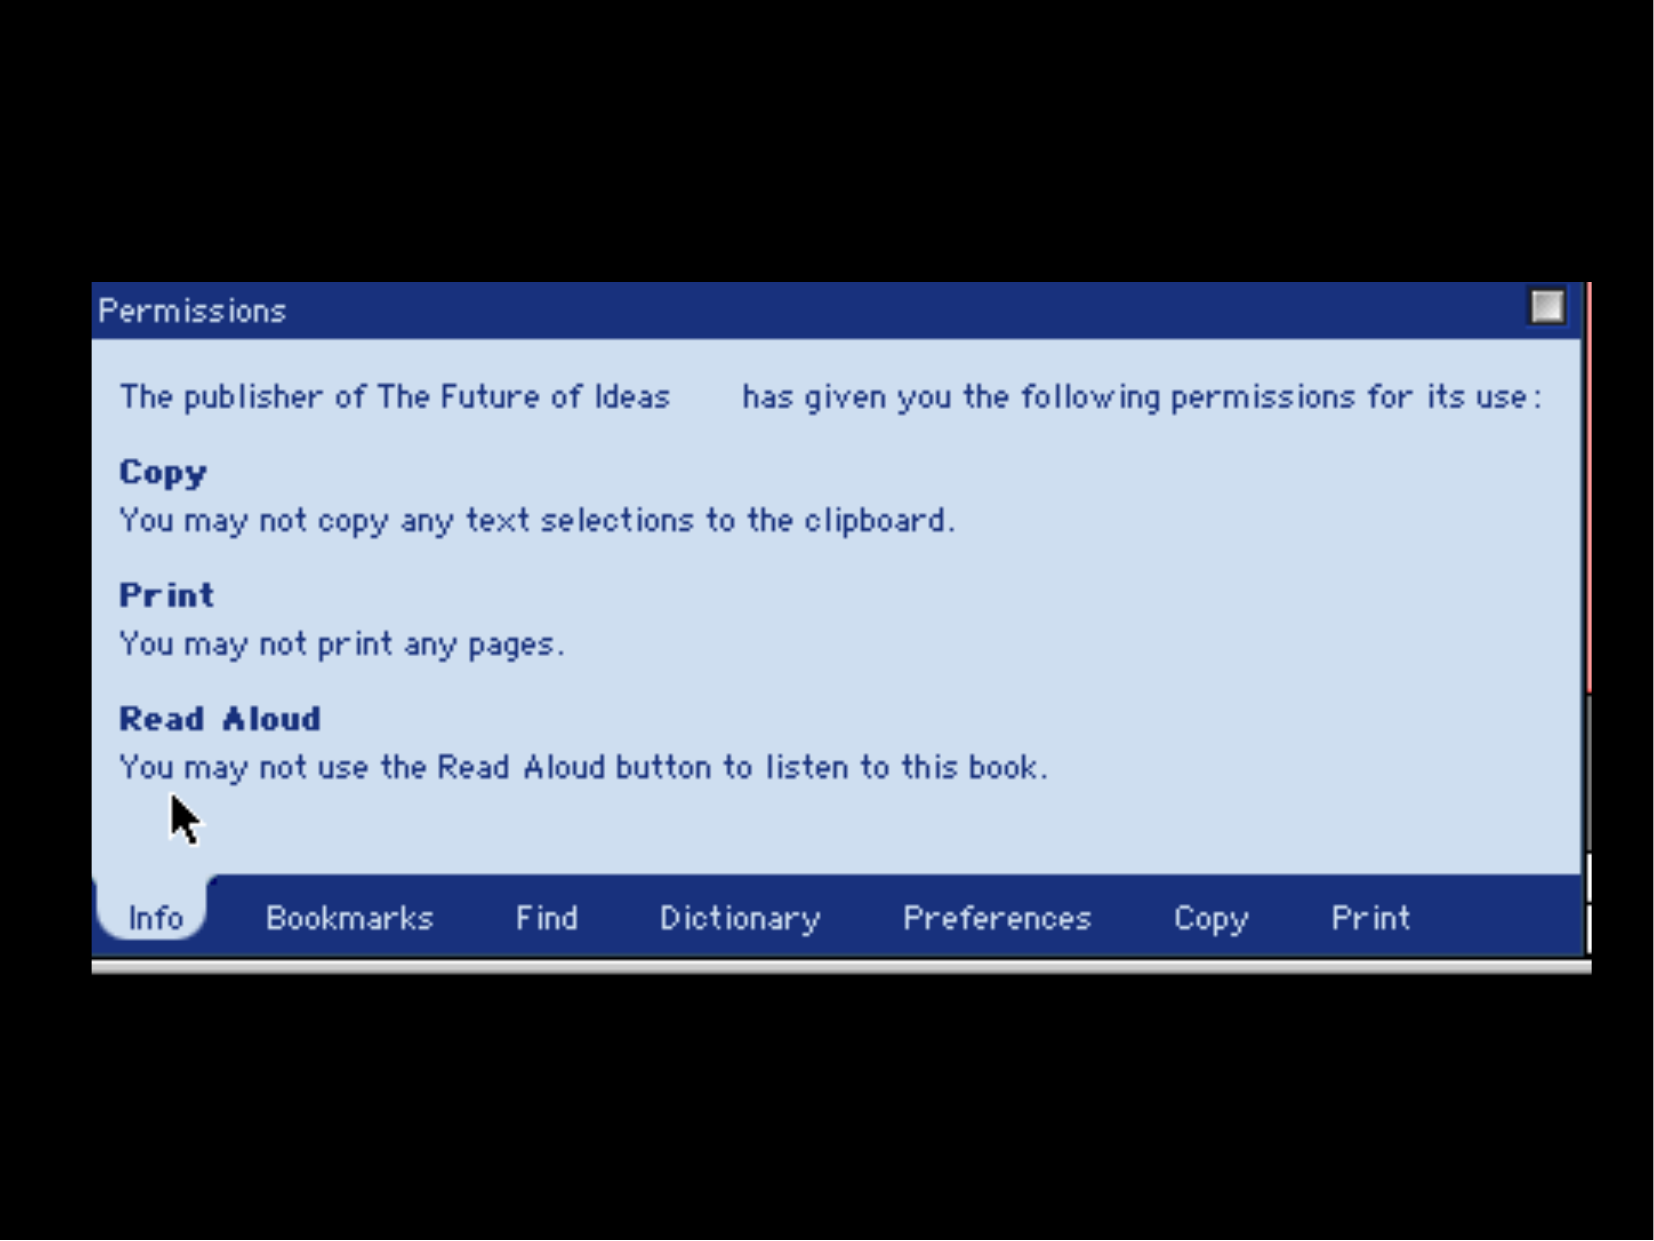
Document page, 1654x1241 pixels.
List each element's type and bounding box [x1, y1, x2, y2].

picture [91, 282, 1592, 982]
